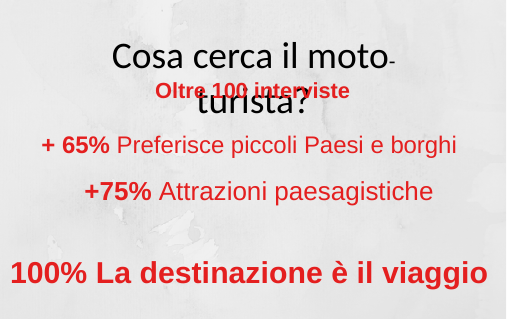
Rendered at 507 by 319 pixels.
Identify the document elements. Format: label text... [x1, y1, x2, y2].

title Cosa cerca il moto-turista? [55, 28, 451, 74]
picture [0, 0, 507, 319]
text_box Oltre 100 interviste + 65% Preferisce piccoli Paesi e borghi +75% Attrazioni paesagistiche 100% La destinazione è il viaggio [7, 74, 498, 290]
